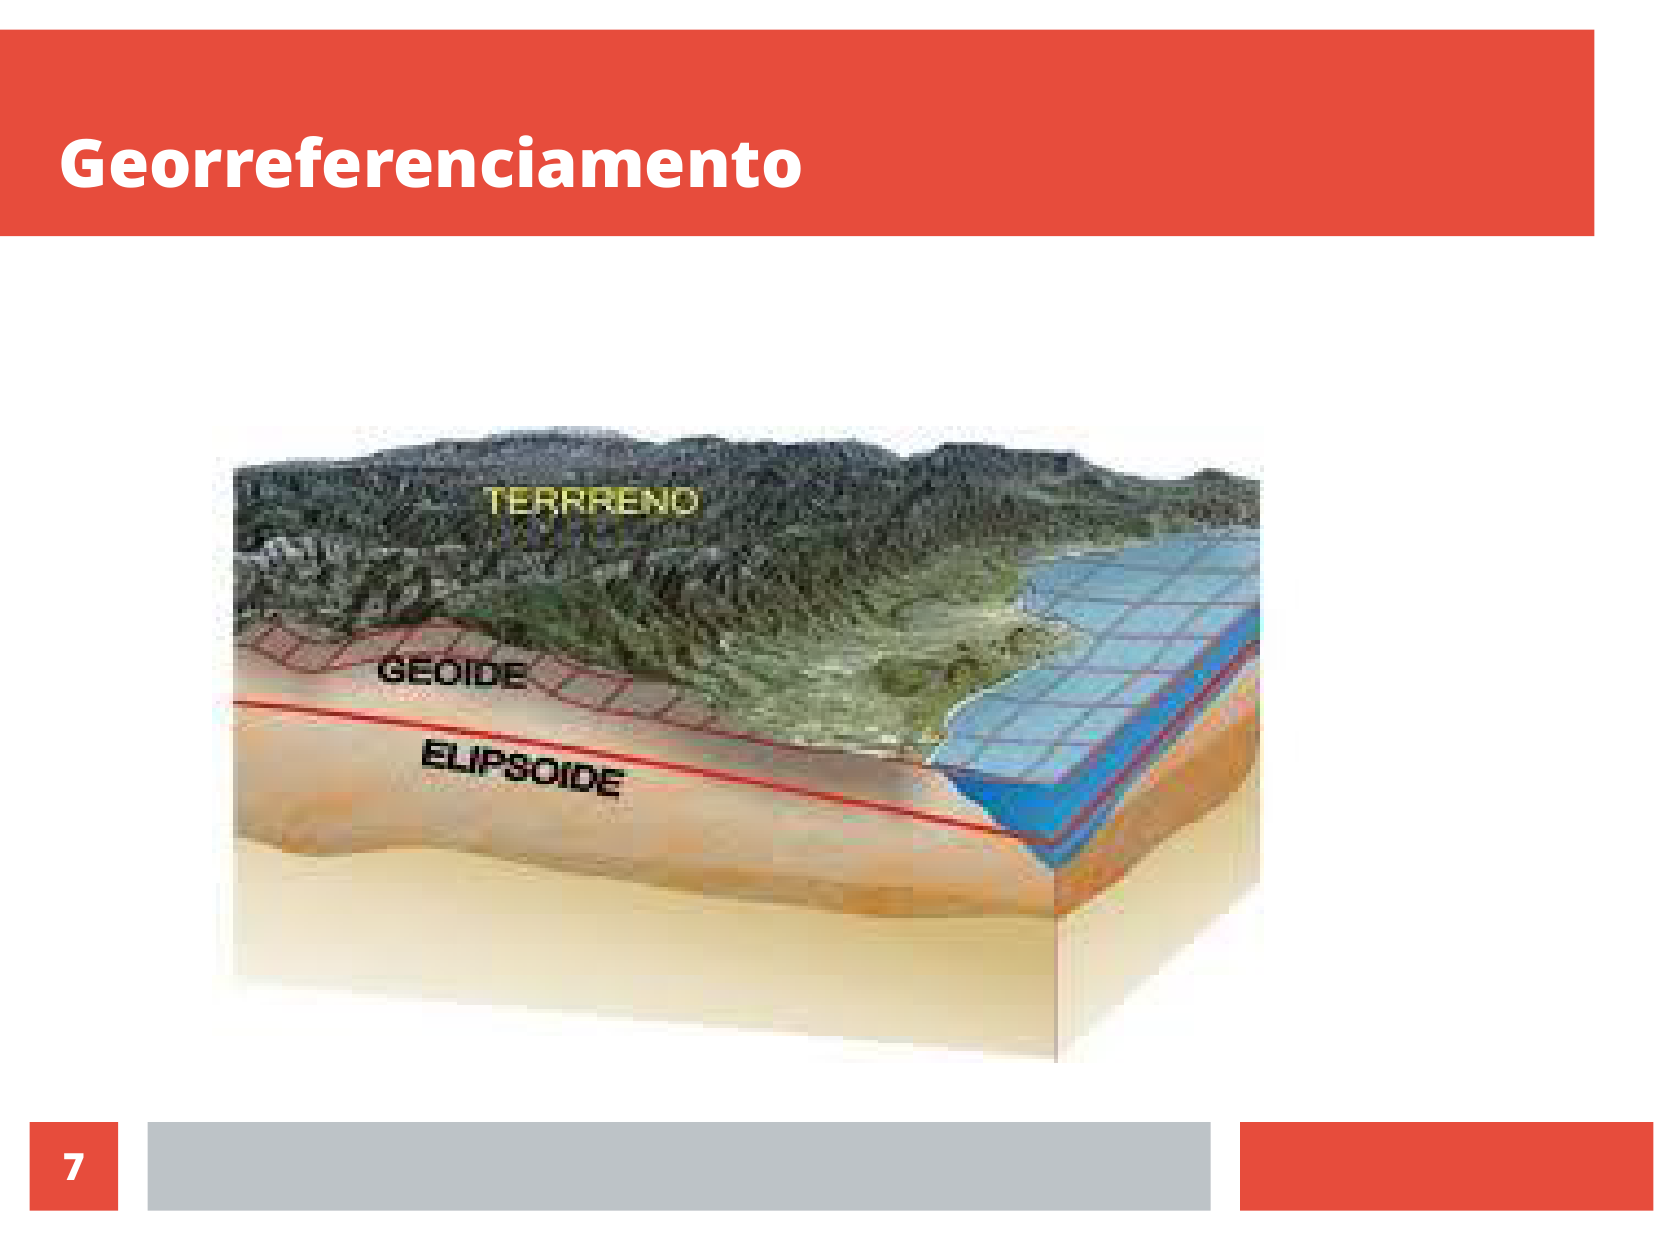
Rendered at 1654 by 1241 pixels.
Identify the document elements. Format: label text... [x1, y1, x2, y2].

title Georreferenciamento [59, 59, 1595, 207]
picture [212, 366, 1418, 1063]
